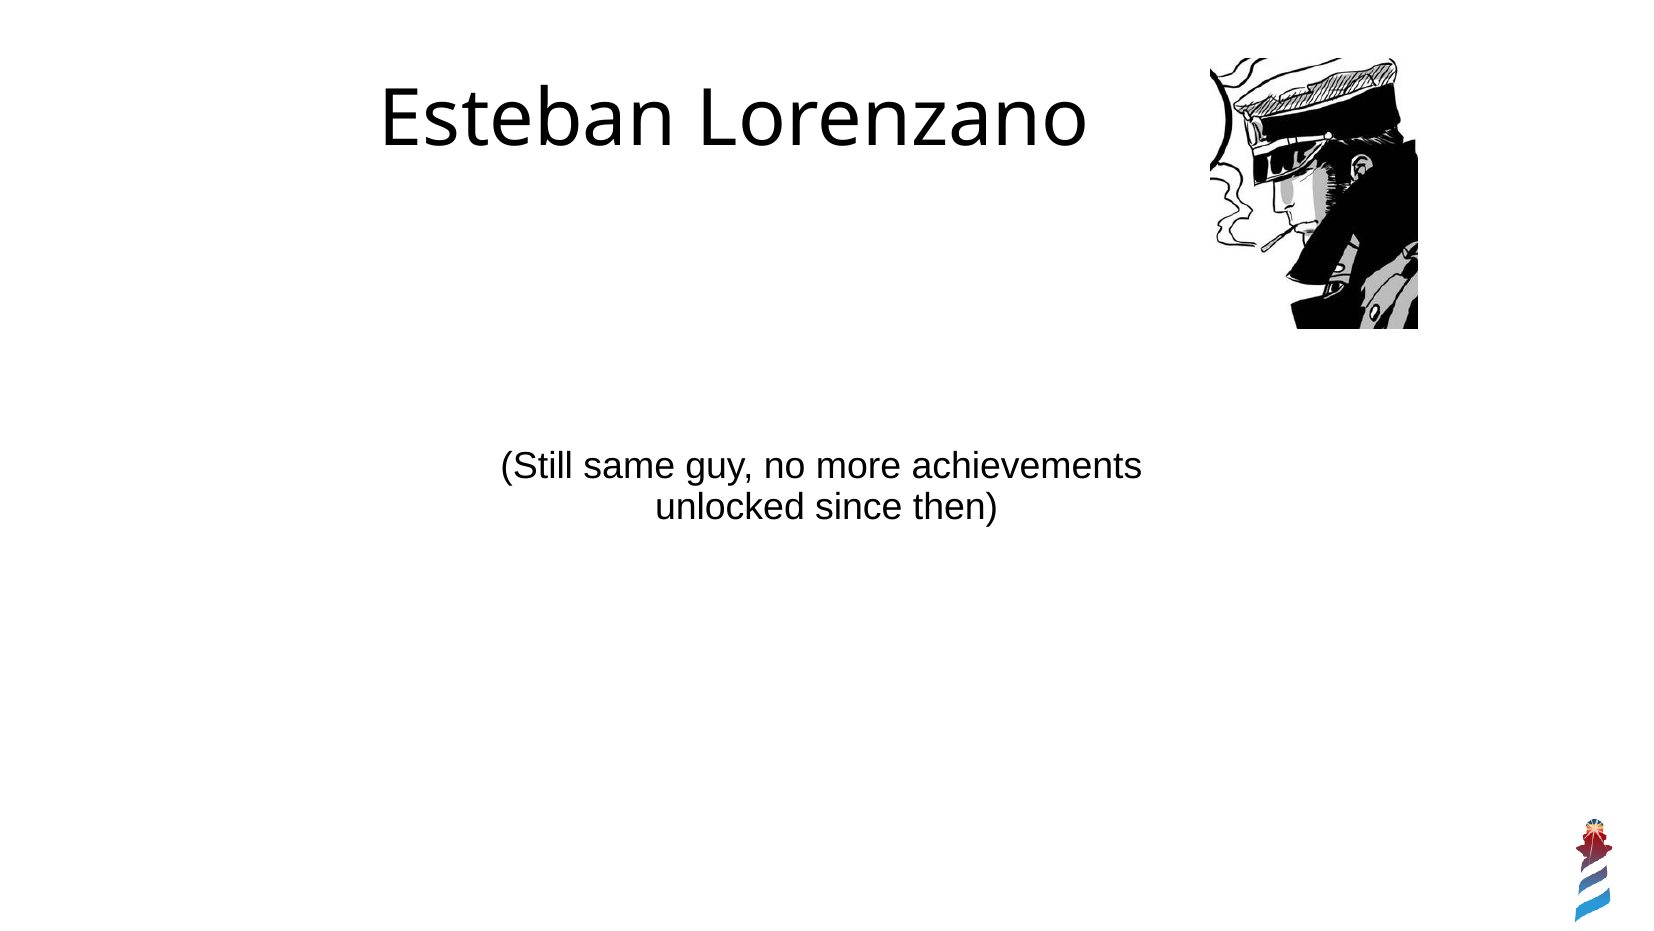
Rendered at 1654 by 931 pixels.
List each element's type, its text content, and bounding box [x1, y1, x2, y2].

picture [1210, 58, 1418, 329]
picture [1535, 810, 1650, 925]
text_box (Still same guy, no more achievements unlocked since then) [485, 436, 1168, 536]
title Esteban Lorenzano [82, 37, 1571, 193]
